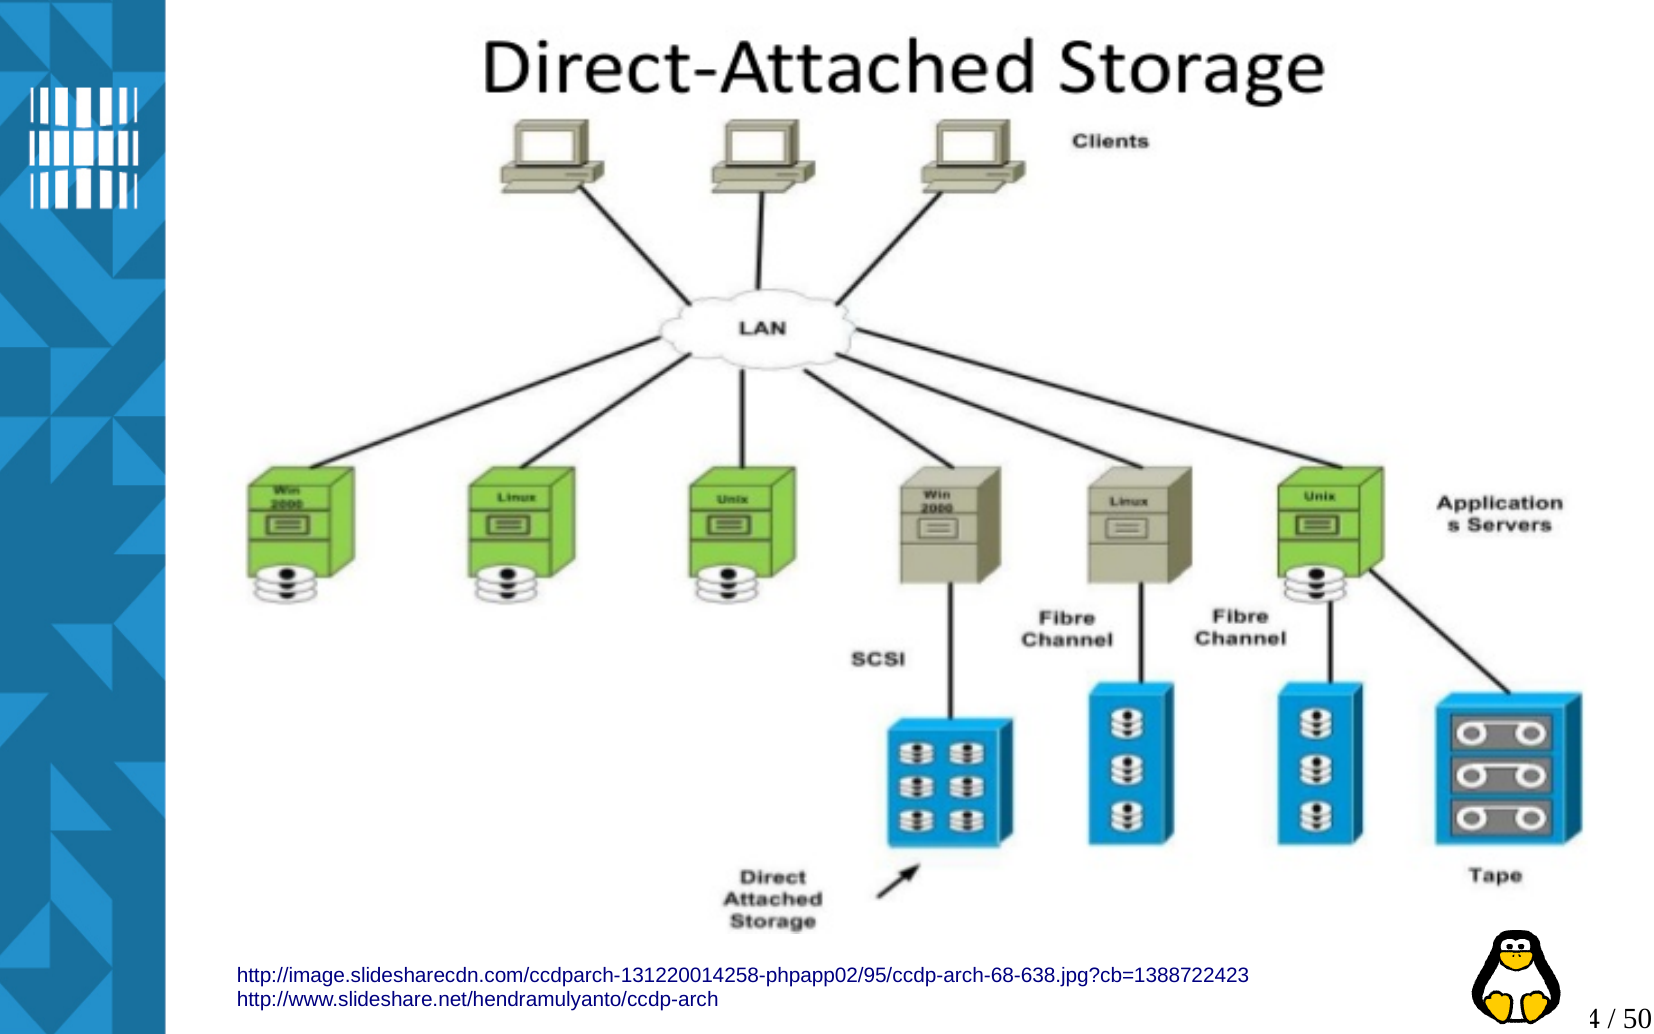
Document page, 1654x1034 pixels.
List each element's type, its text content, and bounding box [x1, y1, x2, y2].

picture [188, 22, 1619, 1034]
text_box http://image.slidesharecdn.com/ccdparch-131220014258-phpapp02/95/ccdp-arch-68-638.jpg?cb=1388722423 http://www.slideshare.net/hendramulyanto/ccdp-arch [222, 956, 1327, 1019]
